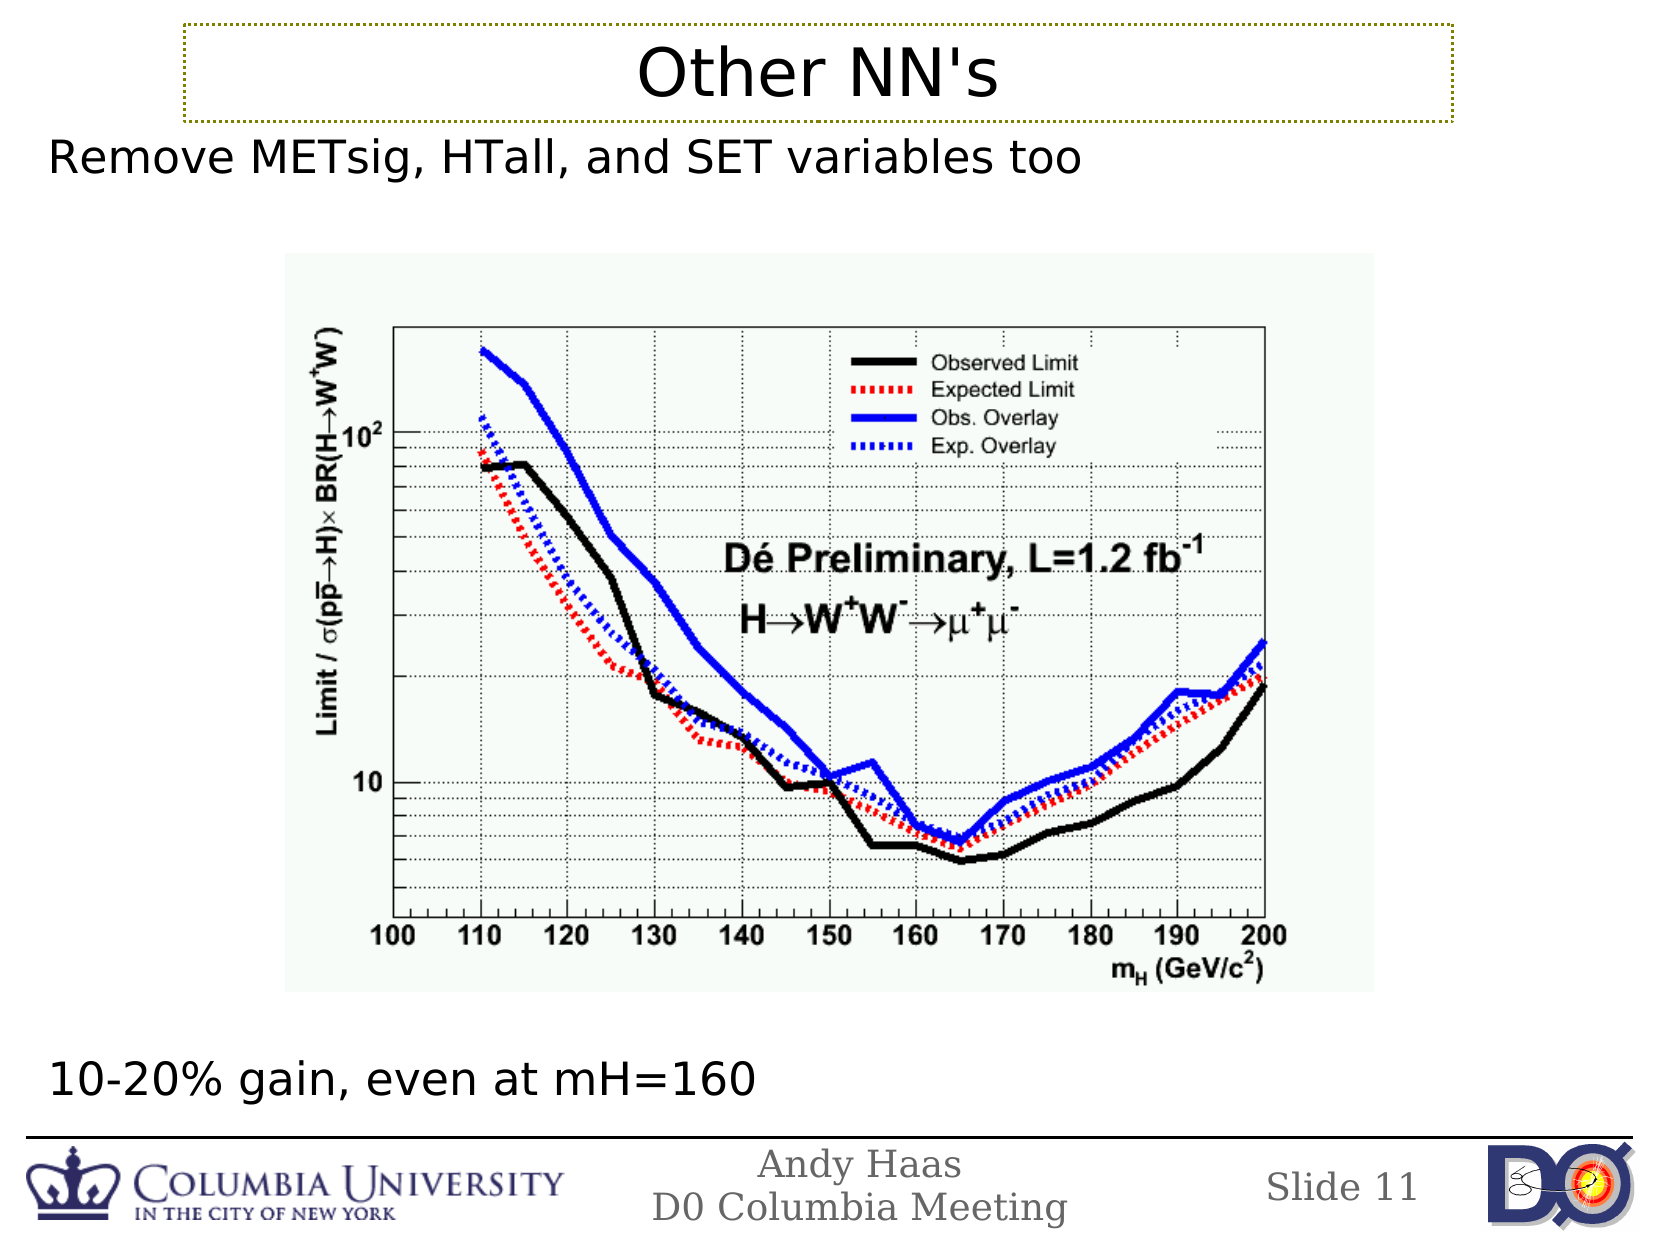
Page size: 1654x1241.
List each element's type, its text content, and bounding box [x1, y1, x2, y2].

picture [1479, 1140, 1639, 1233]
title Other NN's [184, 24, 1453, 122]
list Remove METsig, HTall, and SET variables too 10-20% gain, even at mH=160 [30, 140, 1531, 1125]
picture [26, 1146, 565, 1220]
